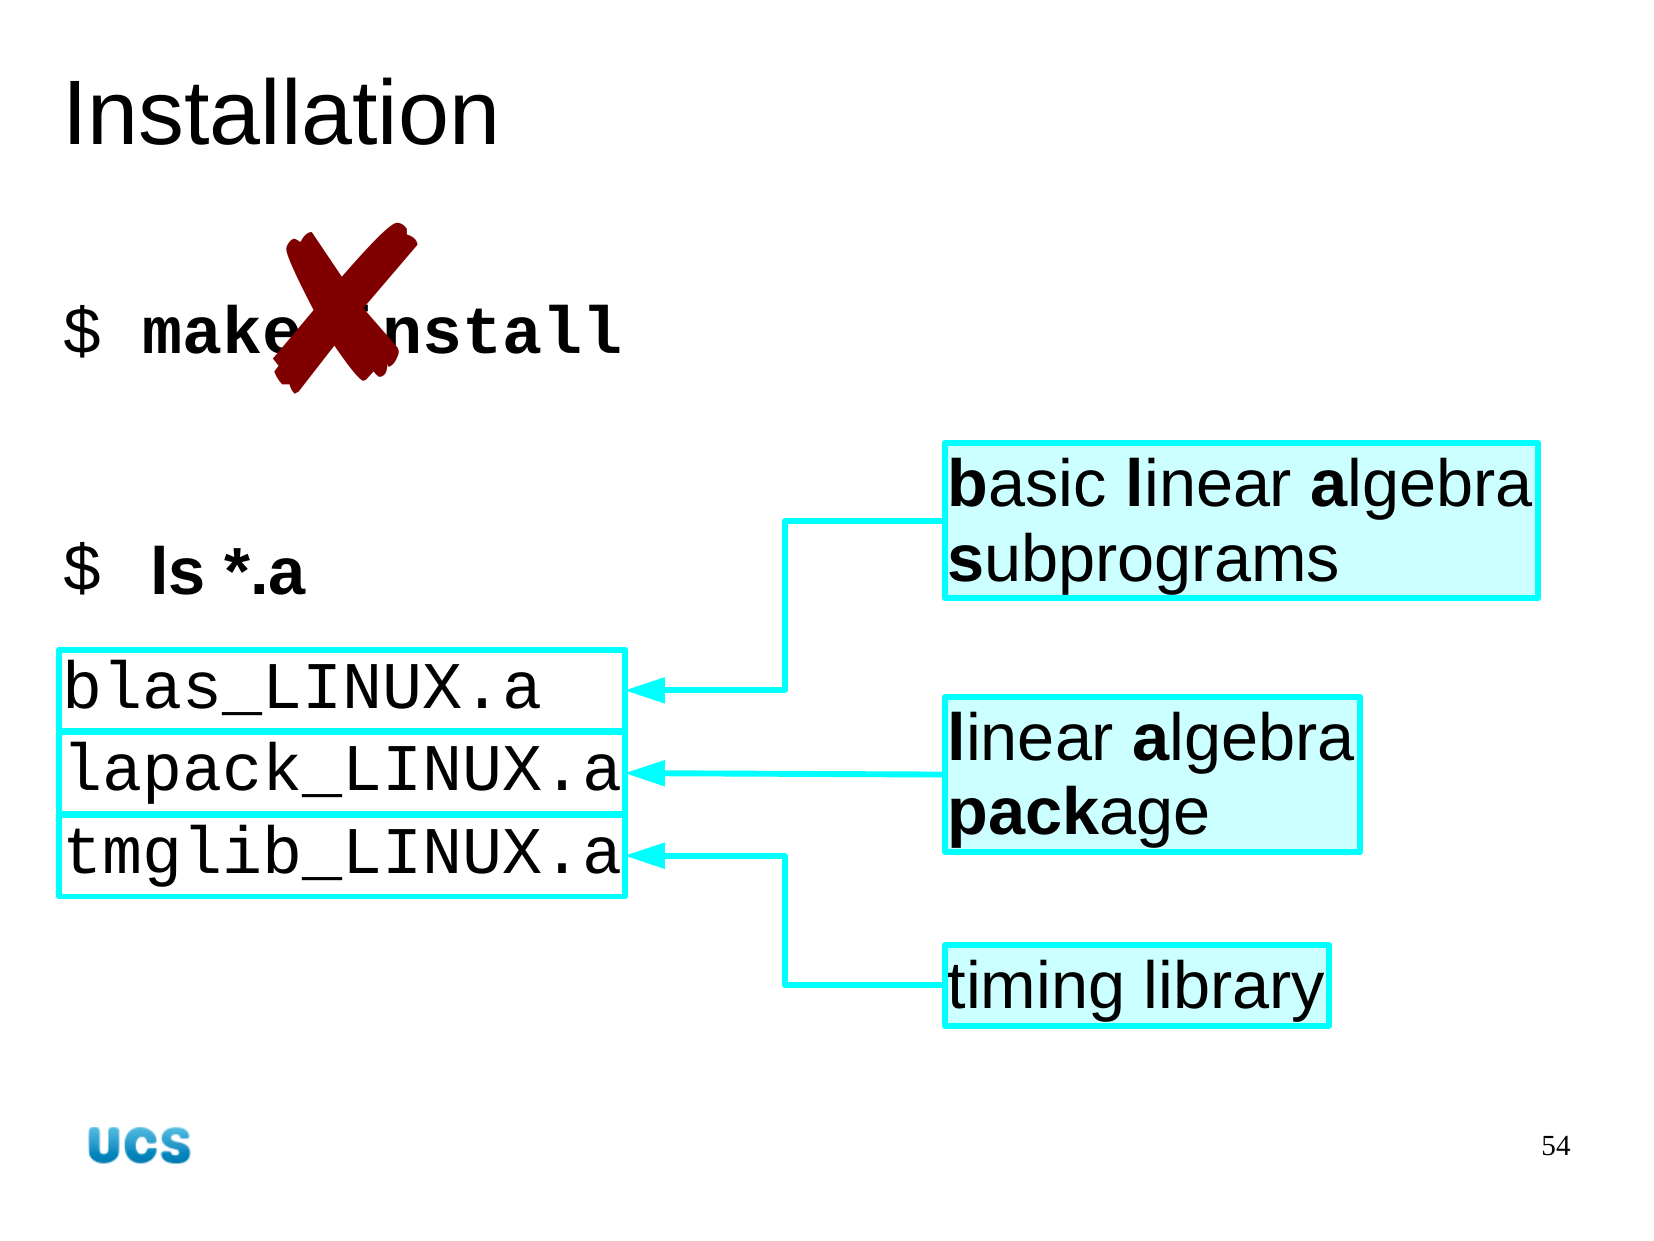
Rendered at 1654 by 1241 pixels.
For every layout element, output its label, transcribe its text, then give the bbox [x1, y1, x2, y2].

text_box Installation [59, 59, 505, 168]
text_box basic linear algebra subprograms [944, 442, 1539, 599]
text_box $ make install [427, 295, 626, 377]
text_box ls *.a [147, 531, 310, 613]
text_box tmglib_LINUX.a [59, 817, 626, 897]
picture [88, 1126, 191, 1165]
text_box blas_LINUX.a [59, 649, 626, 729]
text_box $ [59, 531, 106, 613]
text_box timing library [944, 944, 1330, 1026]
text_box ✘ [265, 177, 427, 484]
text_box $ make install [59, 295, 265, 377]
text_box lapack_LINUX.a [59, 732, 626, 814]
text_box linear algebra package [944, 696, 1360, 853]
